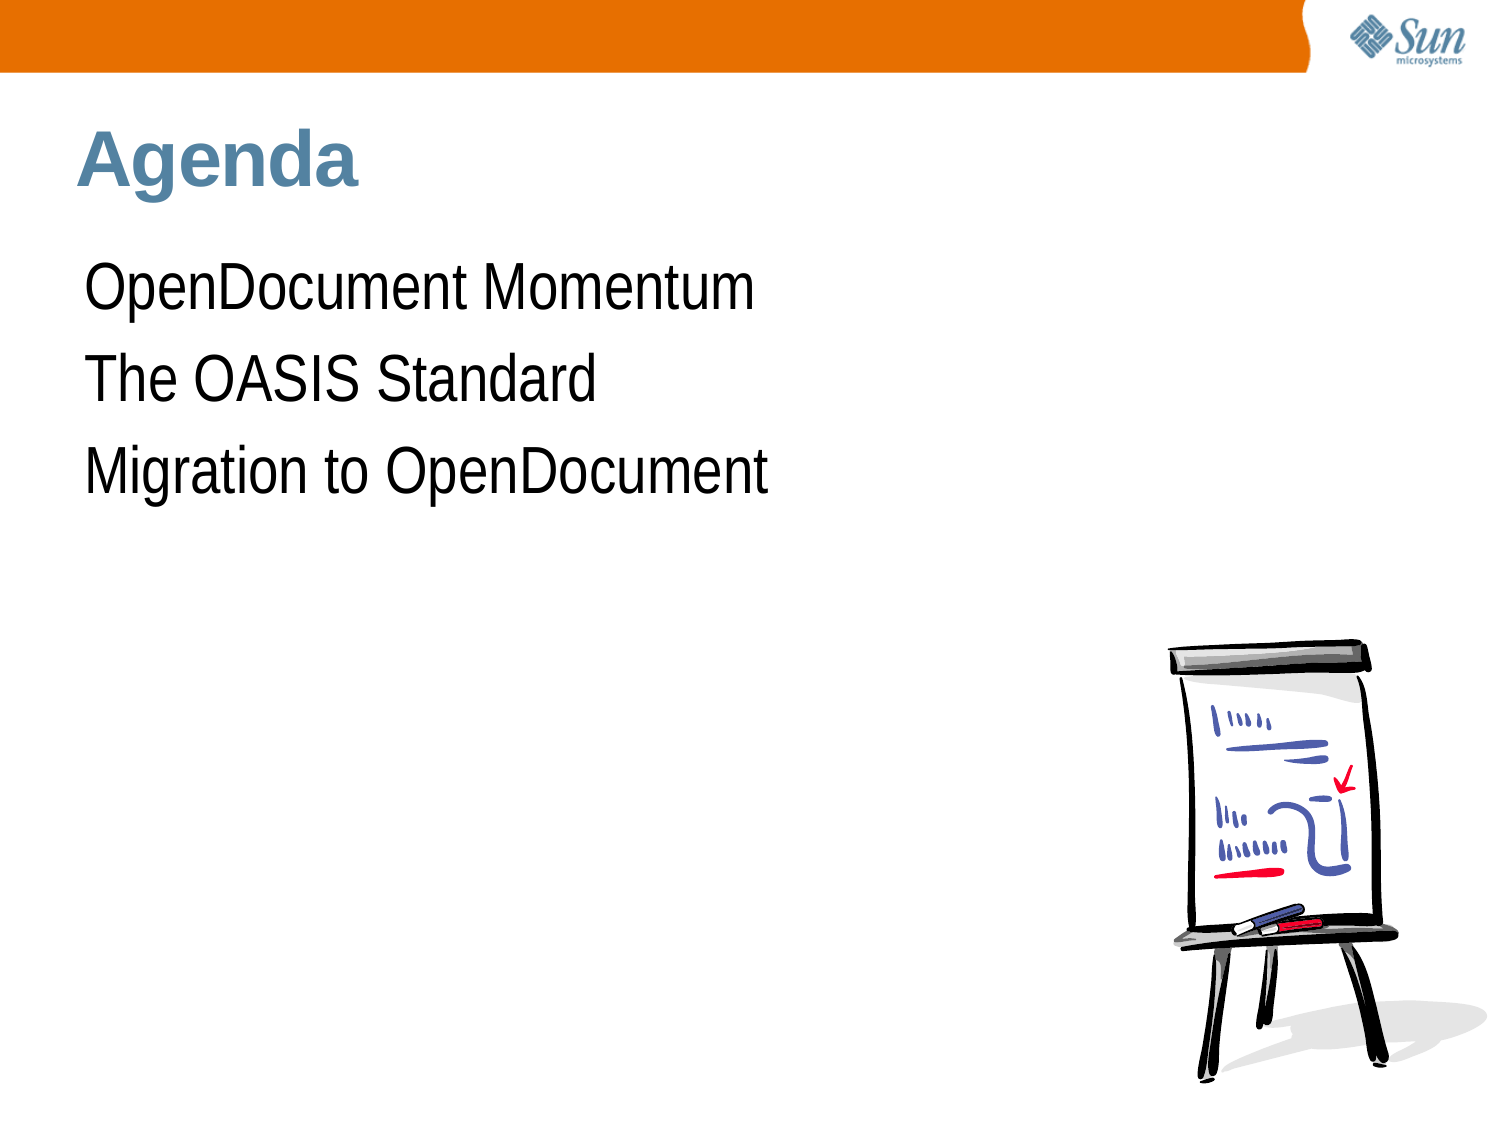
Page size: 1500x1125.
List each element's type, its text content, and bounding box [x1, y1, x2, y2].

list OpenDocument Momentum The OASIS Standard Migration to OpenDocument [64, 257, 1402, 1017]
picture [0, 0, 1500, 75]
picture [1153, 625, 1500, 1097]
title Agenda [75, 122, 1438, 228]
